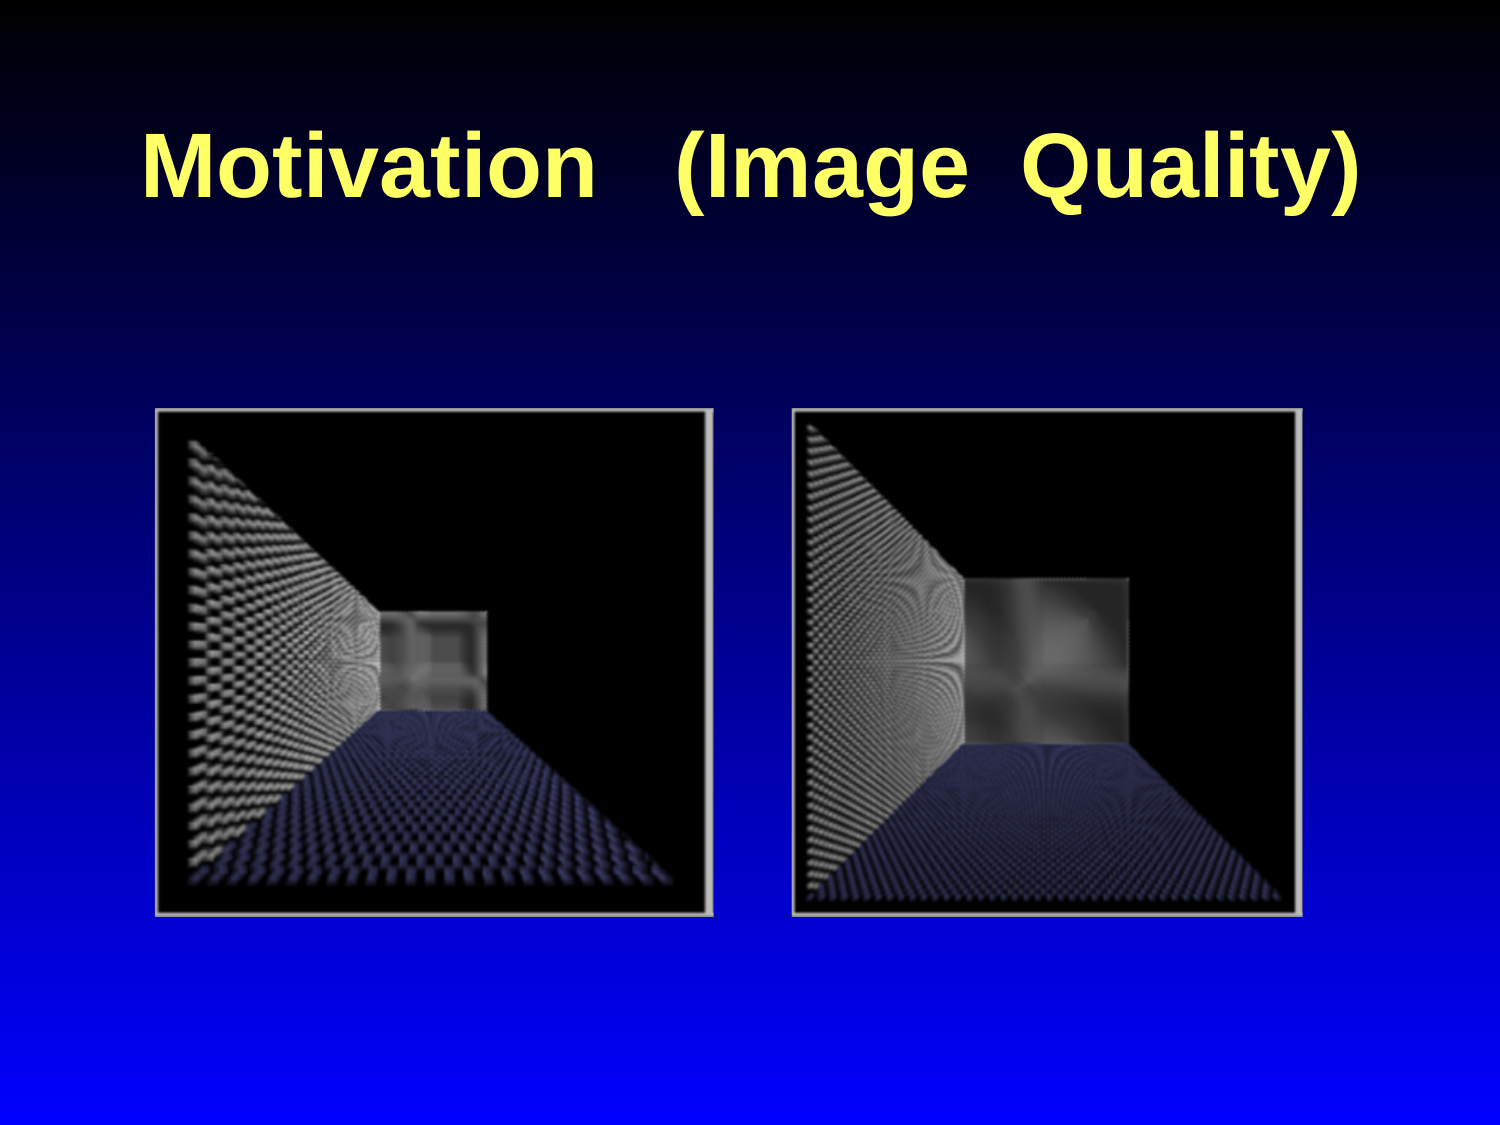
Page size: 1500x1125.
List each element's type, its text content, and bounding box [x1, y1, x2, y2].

picture [791, 408, 1303, 917]
picture [154, 408, 714, 917]
title Motivation (Image Quality) [47, 37, 1457, 225]
